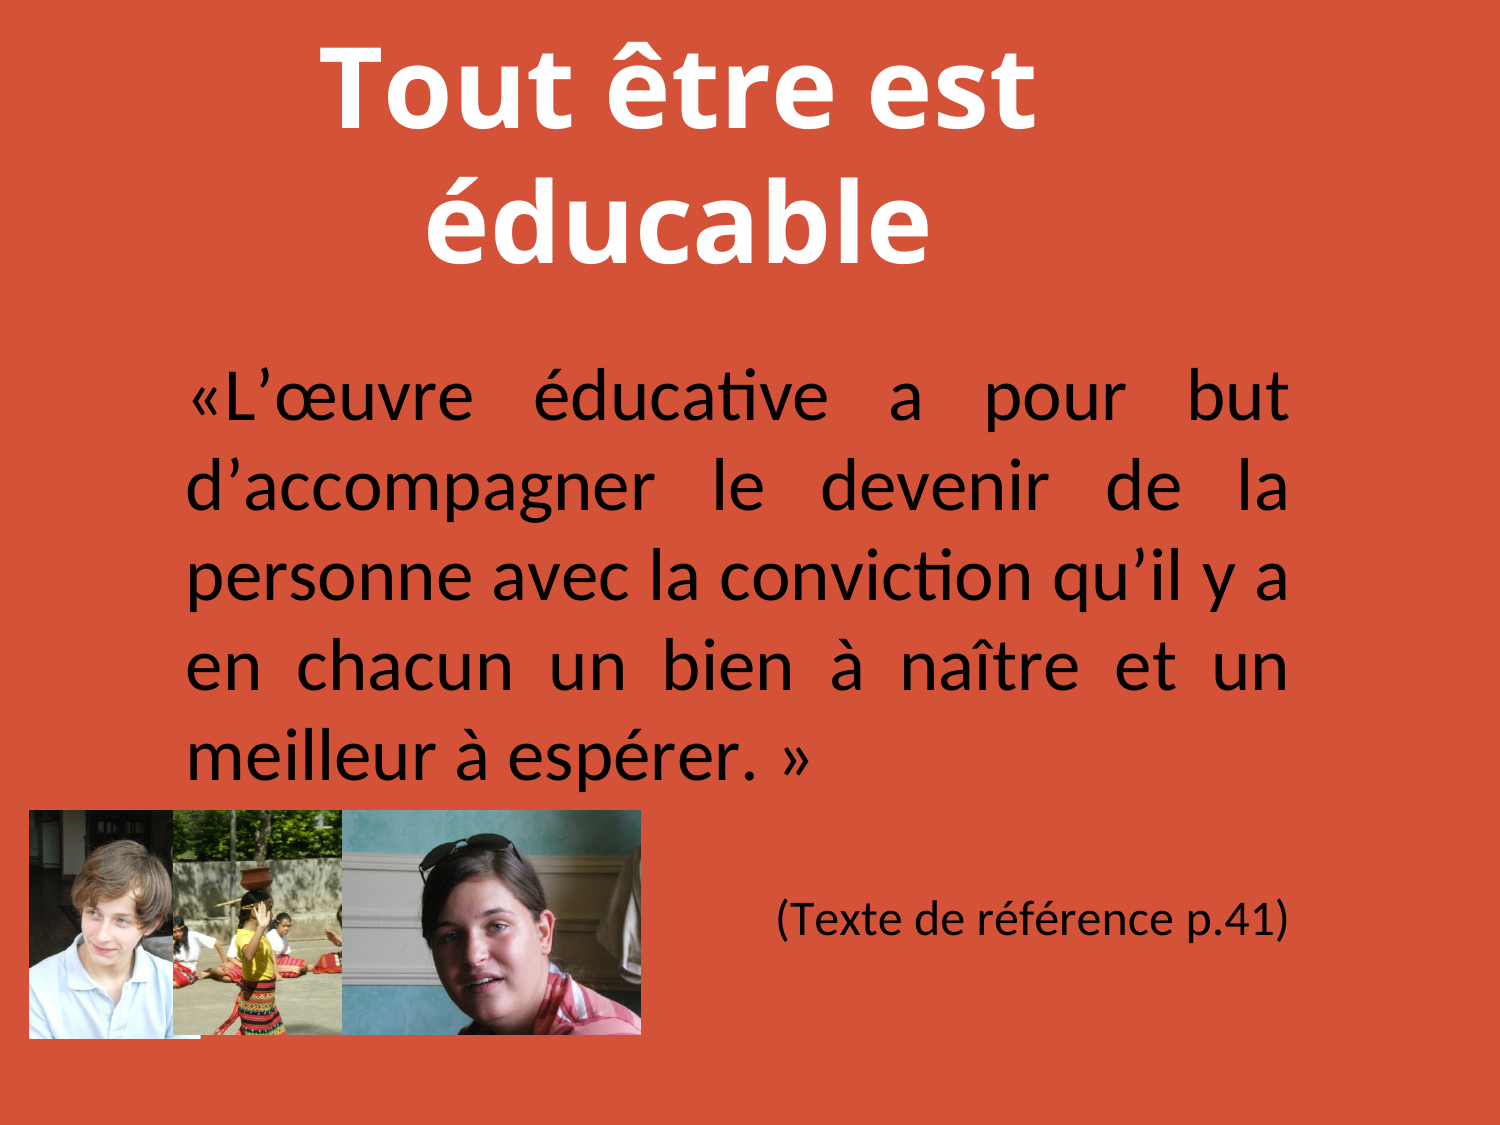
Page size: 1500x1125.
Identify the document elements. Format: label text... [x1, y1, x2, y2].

text_box Tout être est éducable [87, 8, 1270, 295]
picture [173, 810, 641, 1035]
text_box [29, 810, 201, 1039]
text_box «L’œuvre éducative a pour but d’accompagner le devenir de la personne avec la conviction qu’il y a en chacun un bien à naître et un meilleur à espérer. » (Texte de référence p.41) [171, 337, 1306, 954]
